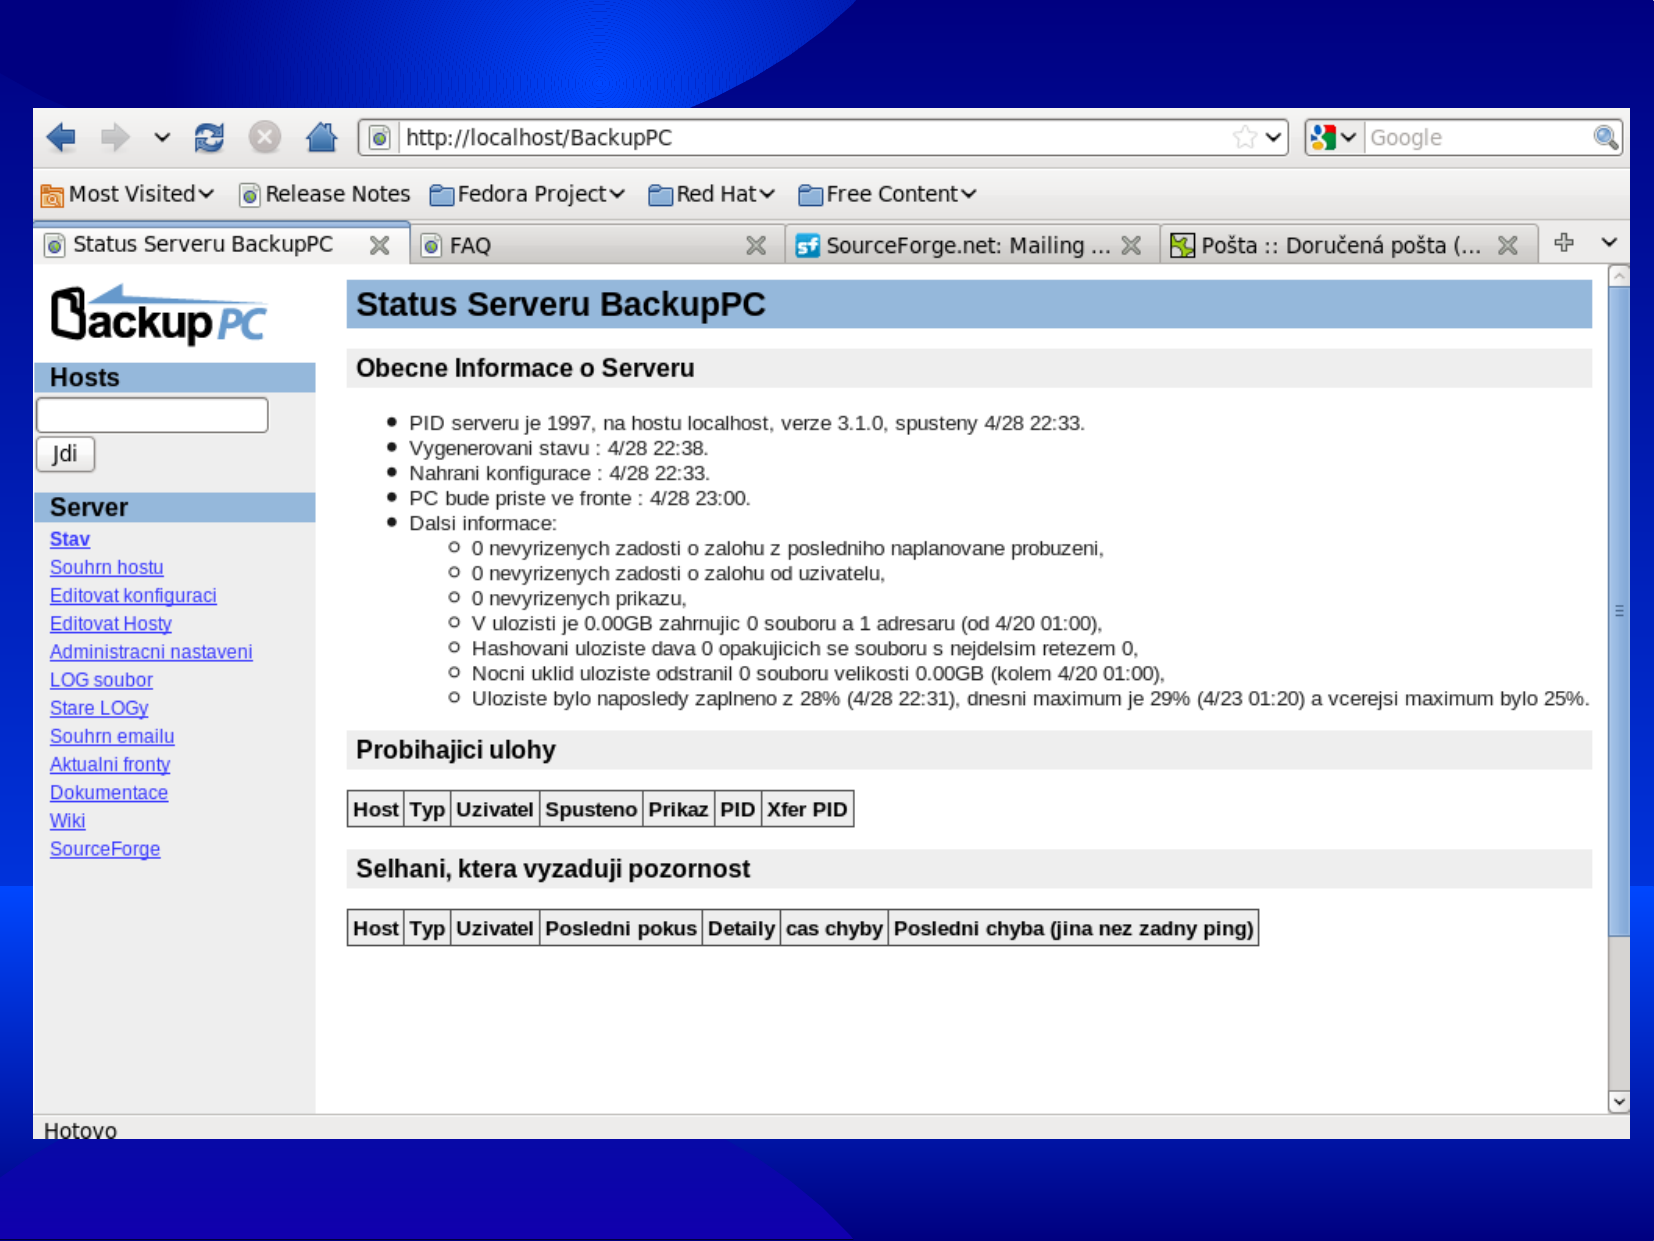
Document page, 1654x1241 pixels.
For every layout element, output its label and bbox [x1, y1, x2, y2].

title [121, 102, 1534, 108]
picture [33, 108, 1630, 1139]
